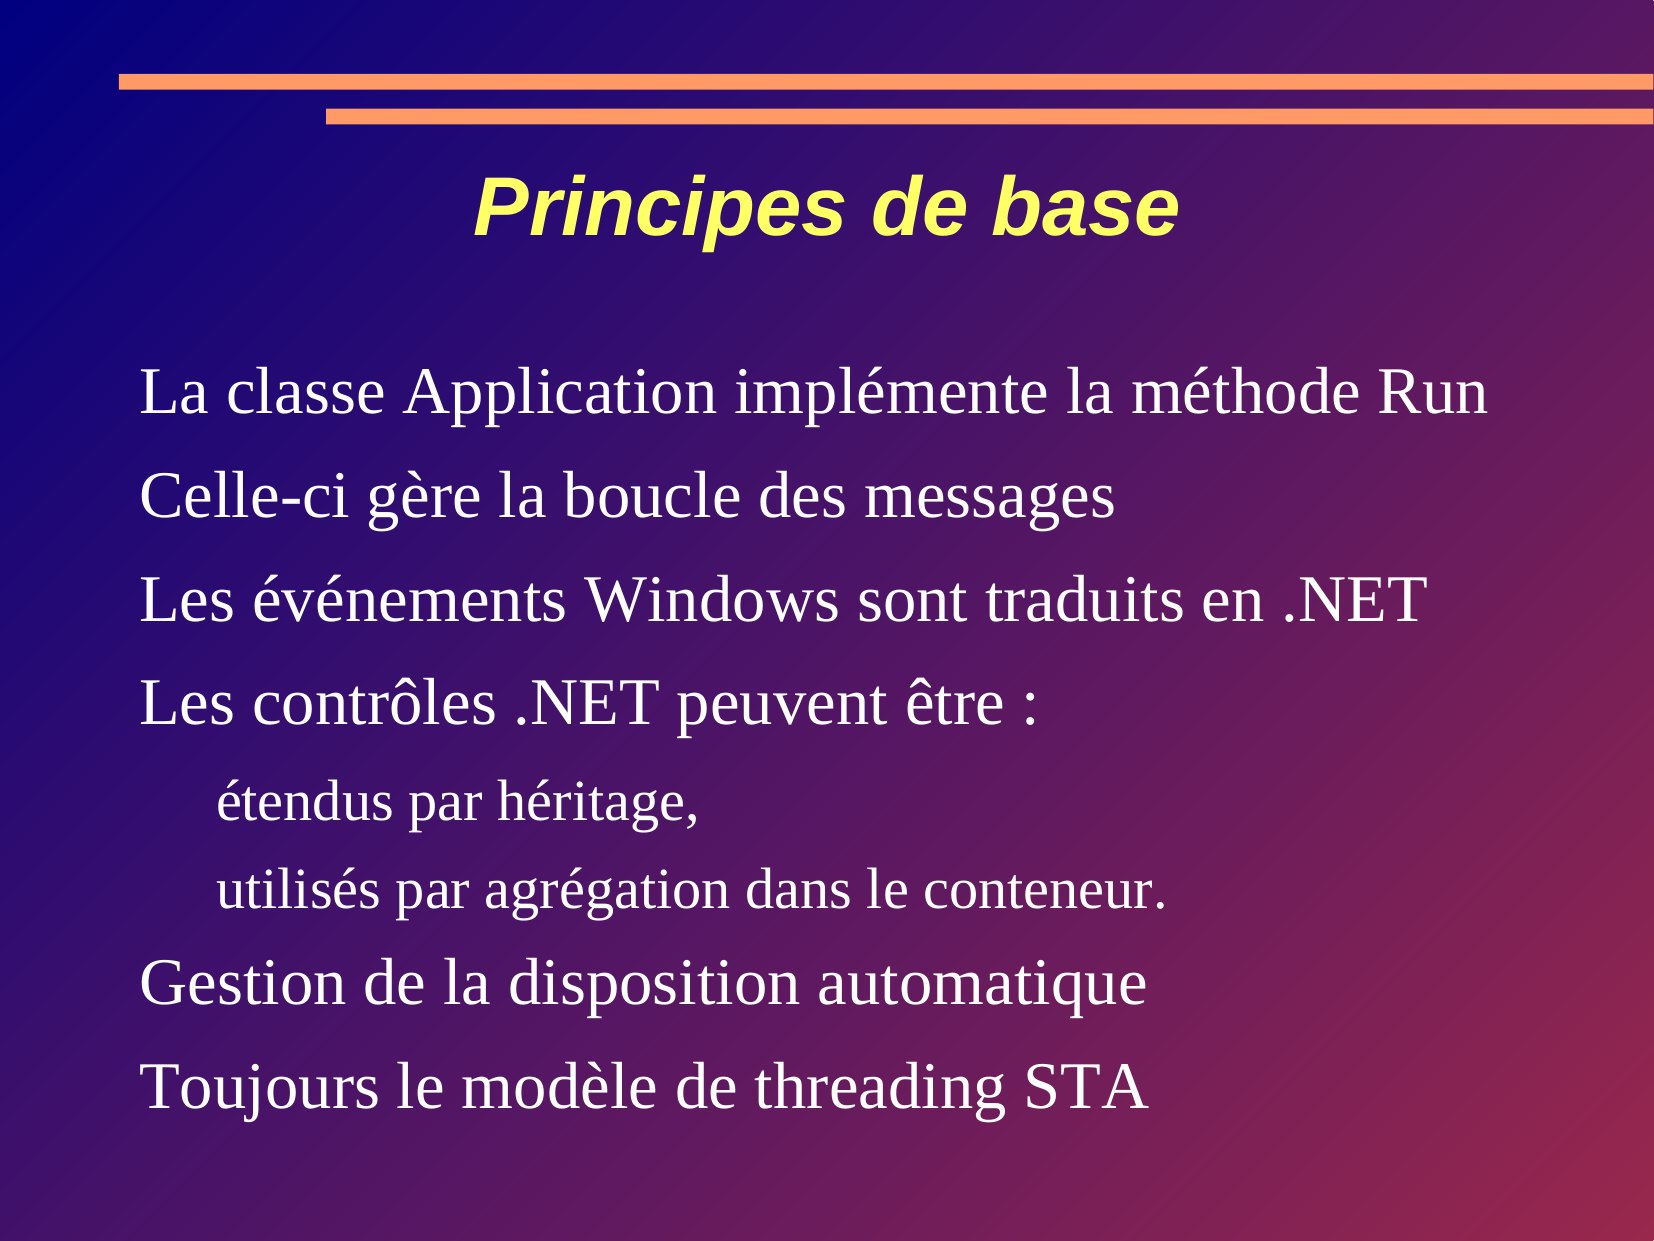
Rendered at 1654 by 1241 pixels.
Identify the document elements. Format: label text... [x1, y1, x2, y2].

title Principes de base [121, 102, 1534, 311]
list La classe Application implémente la méthode Run Celle-ci gère la boucle des messages Les événements Windows sont traduits en .NET Les contrôles .NET peuvent être : étendus par héritage, utilisés par agrégation dans le conteneur. Gestion de la disposition automatique Toujours le modèle de threading STA [121, 354, 1563, 1123]
